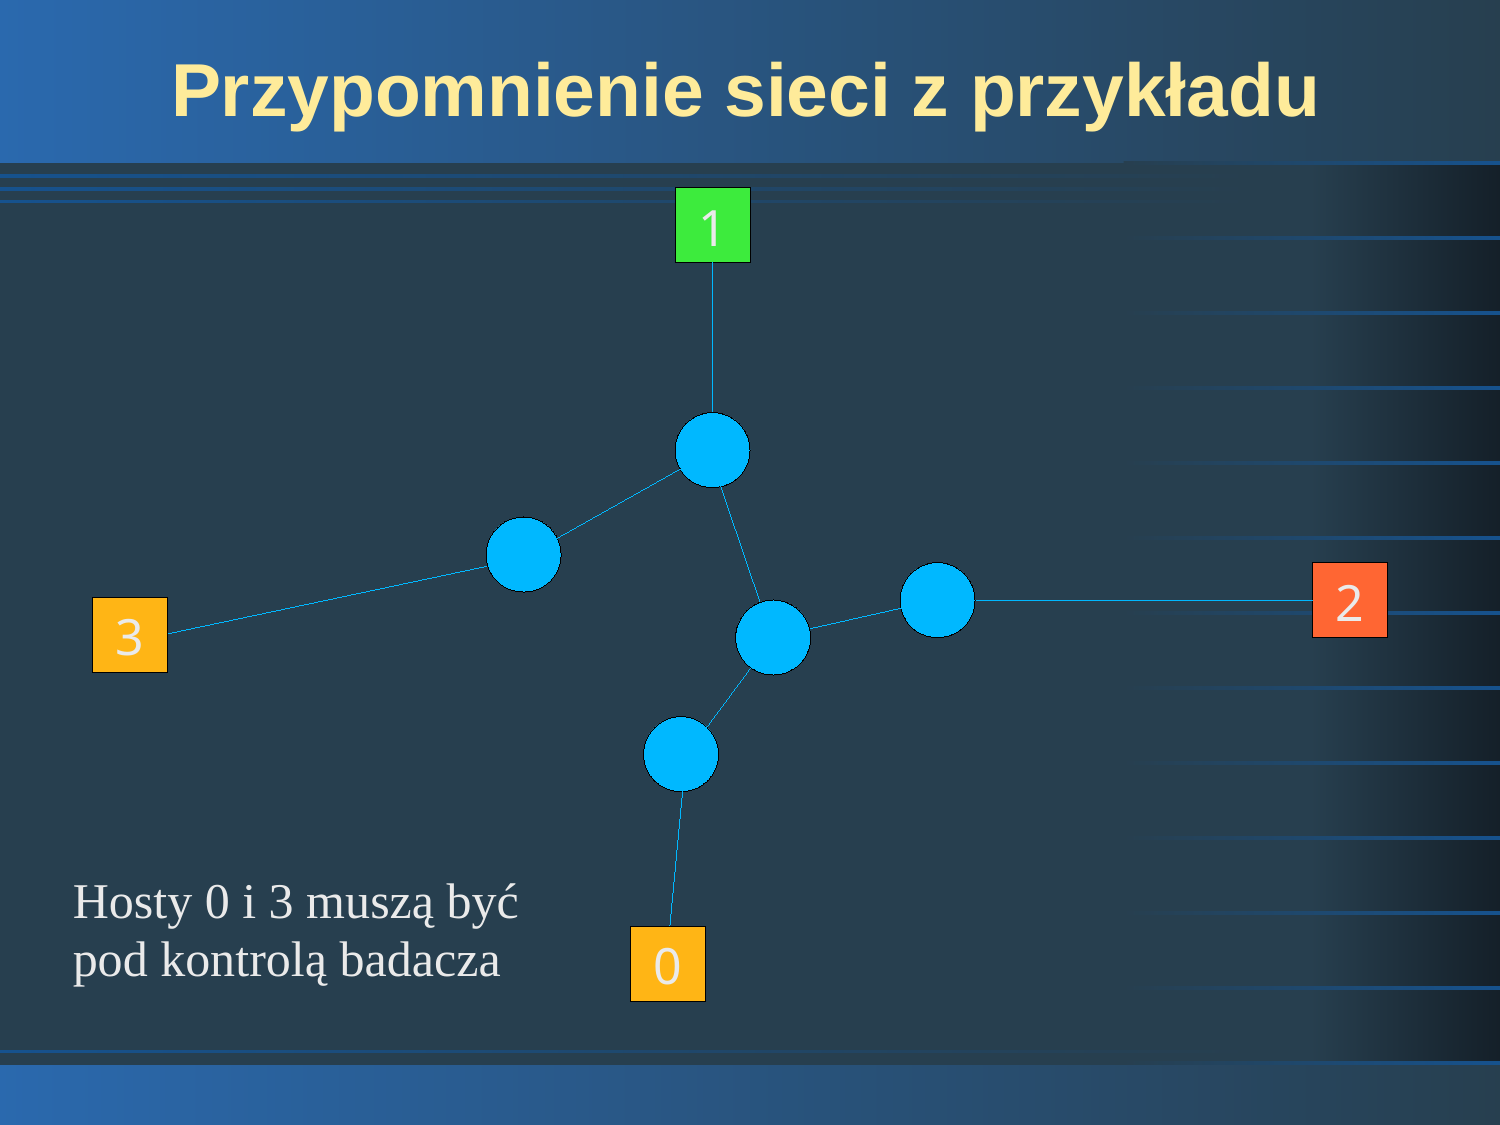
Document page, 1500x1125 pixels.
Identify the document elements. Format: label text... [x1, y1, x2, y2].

title Przypomnienie sieci z przykładu [83, 24, 1409, 151]
text_box 1 [675, 187, 751, 263]
text_box [675, 412, 751, 488]
text_box [643, 716, 719, 792]
text_box [486, 516, 562, 593]
text_box [900, 562, 976, 638]
text_box [735, 599, 811, 676]
text_box 0 [630, 926, 706, 1002]
text_box 2 [1312, 562, 1388, 638]
text_box Hosty 0 i 3 muszą być pod kontrolą badacza [72, 870, 512, 985]
text_box 3 [92, 597, 168, 673]
